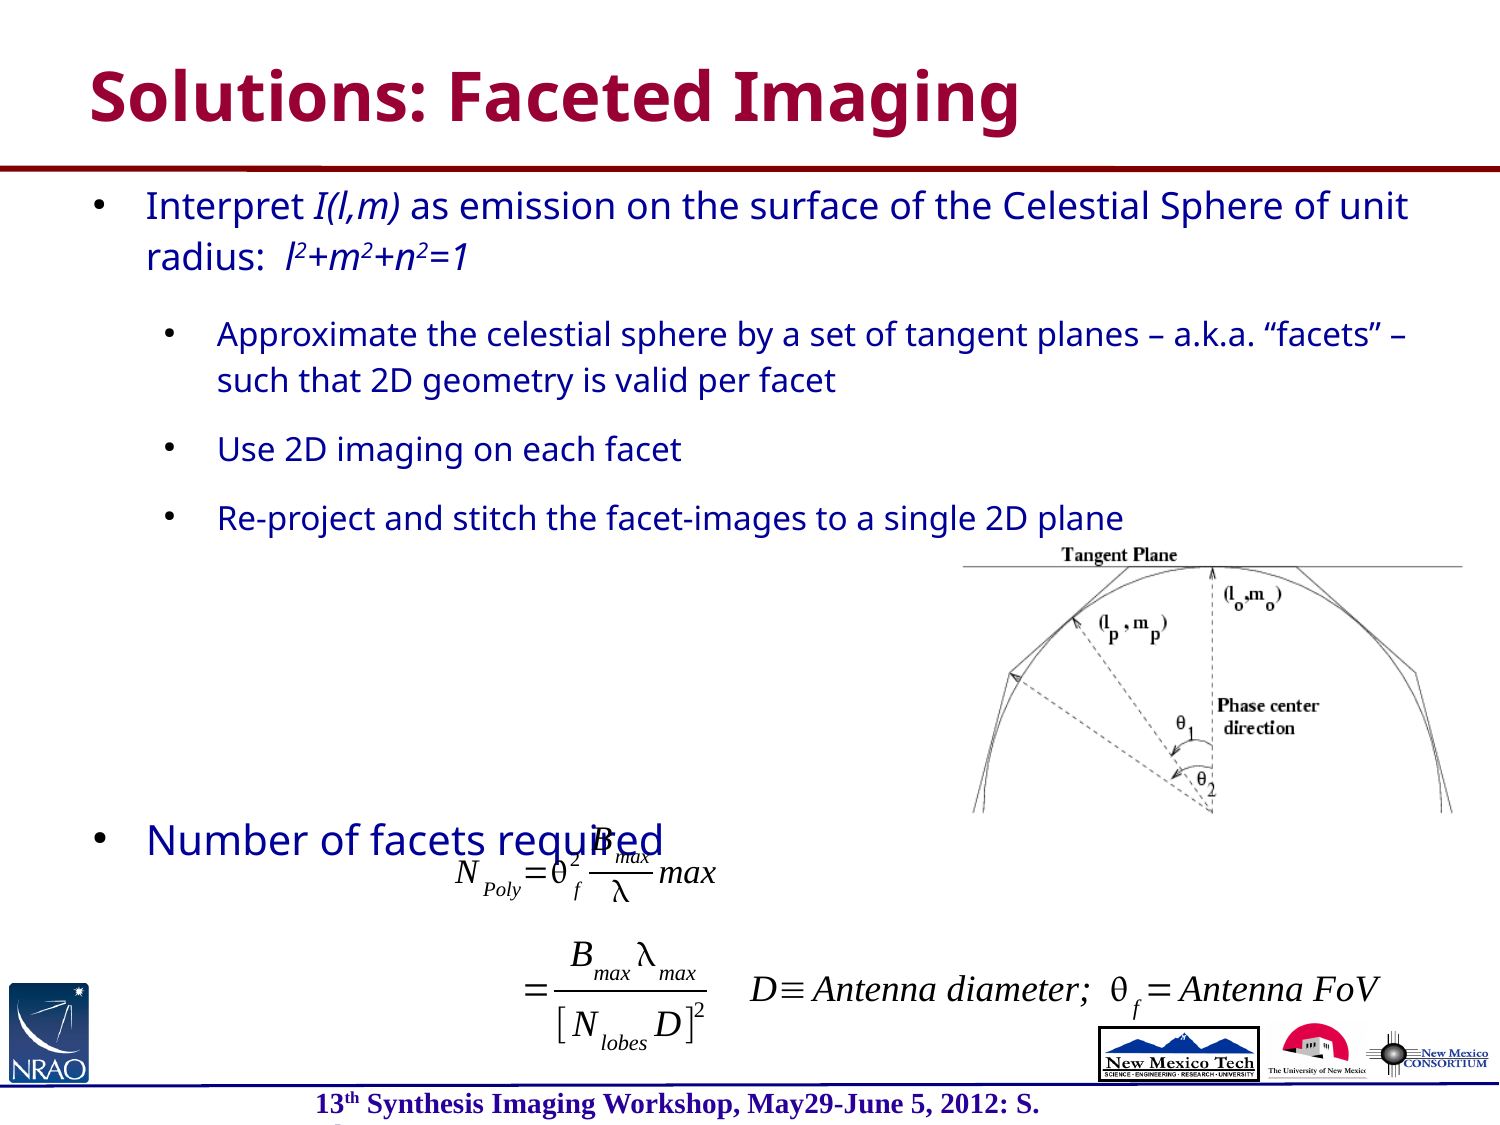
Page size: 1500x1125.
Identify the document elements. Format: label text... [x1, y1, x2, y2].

picture [1101, 1057, 1257, 1079]
title Solutions: Faceted Imaging [75, 33, 1426, 157]
picture [0, 0, 1500, 166]
list Interpret I(l,m) as emission on the surface of the Celestial Sphere of unit radius: l2+m2+n2=1 Approximate the celestial sphere by a set of tangent planes – a.k.a. “facets” – such that 2D geometry is valid per facet Use 2D imaging on each facet Re-project and stitch the facet-images to a single 2D plane Number of facets required [75, 179, 1426, 874]
picture [0, 172, 1500, 1125]
chart [444, 812, 724, 910]
chart [511, 924, 1383, 1057]
